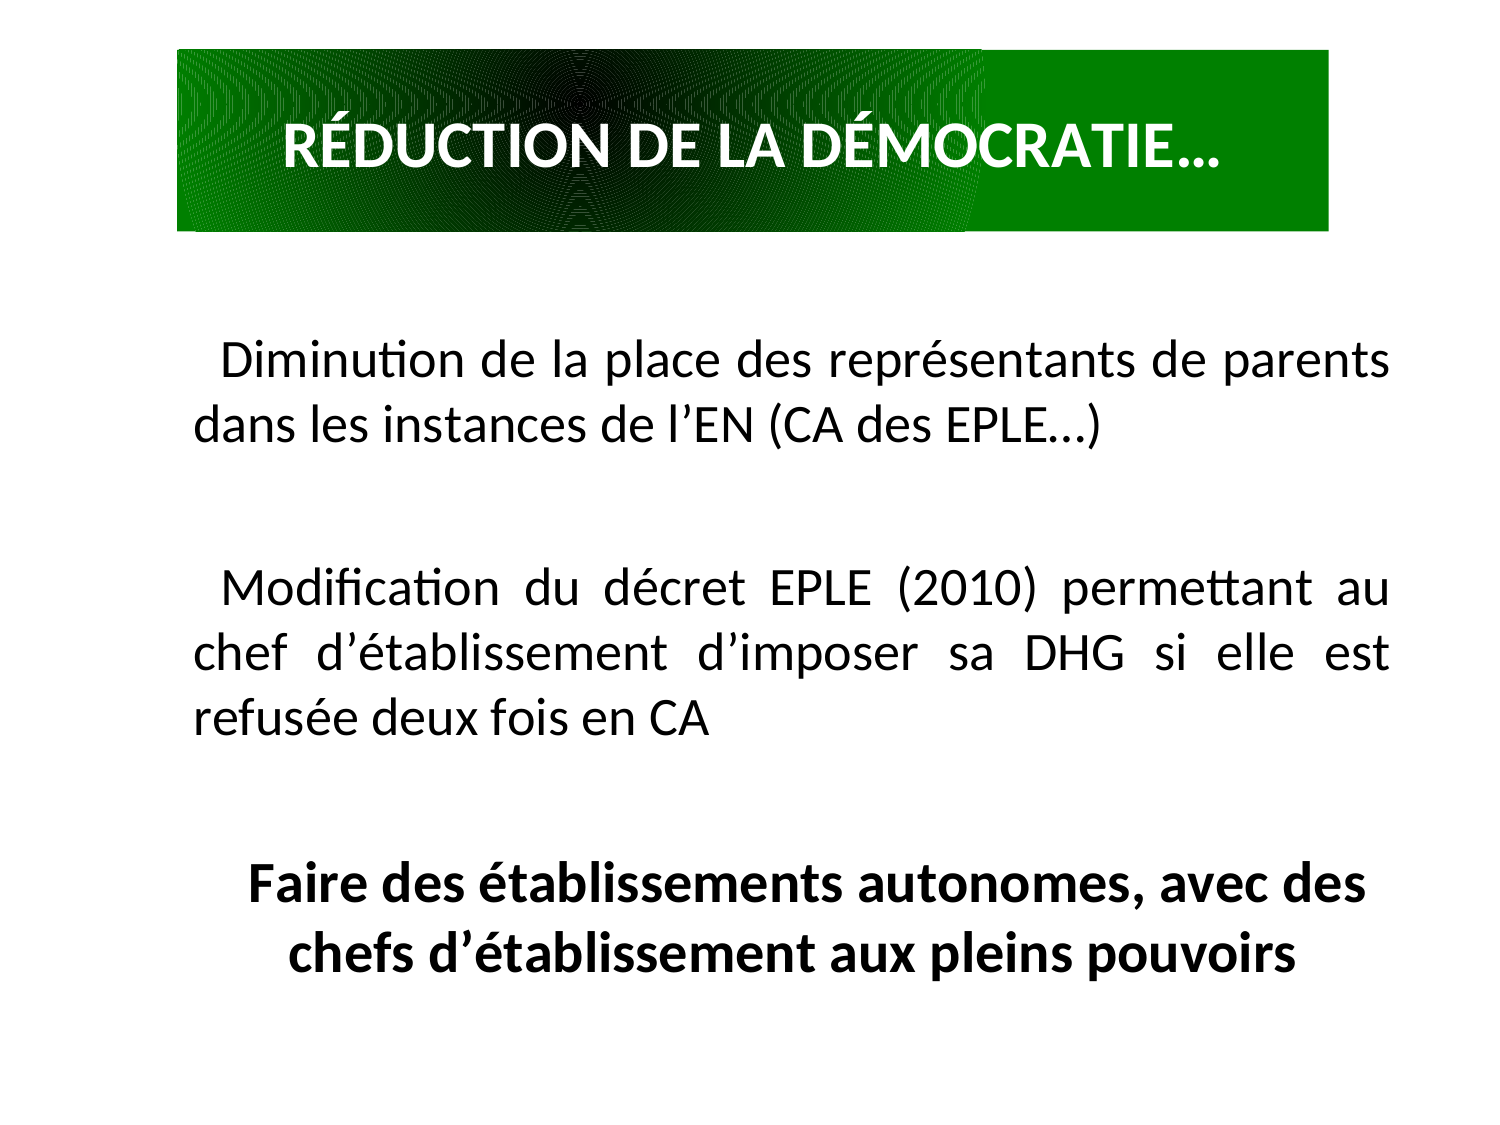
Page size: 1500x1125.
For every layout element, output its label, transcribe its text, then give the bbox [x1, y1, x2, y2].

title RÉDUCTION DE LA DÉMOCRATIE… [177, 49, 1329, 232]
subtitle Diminution de la place des représentants de parents dans les instances de l’EN (CA des EPLE…) Modification du décret EPLE (2010) permettant au chef d’établissement d’imposer sa DHG si elle est refusée deux fois en CA Faire des établissements autonomes, avec des chefs d’établissement aux pleins pouvoirs [118, 295, 1394, 1013]
